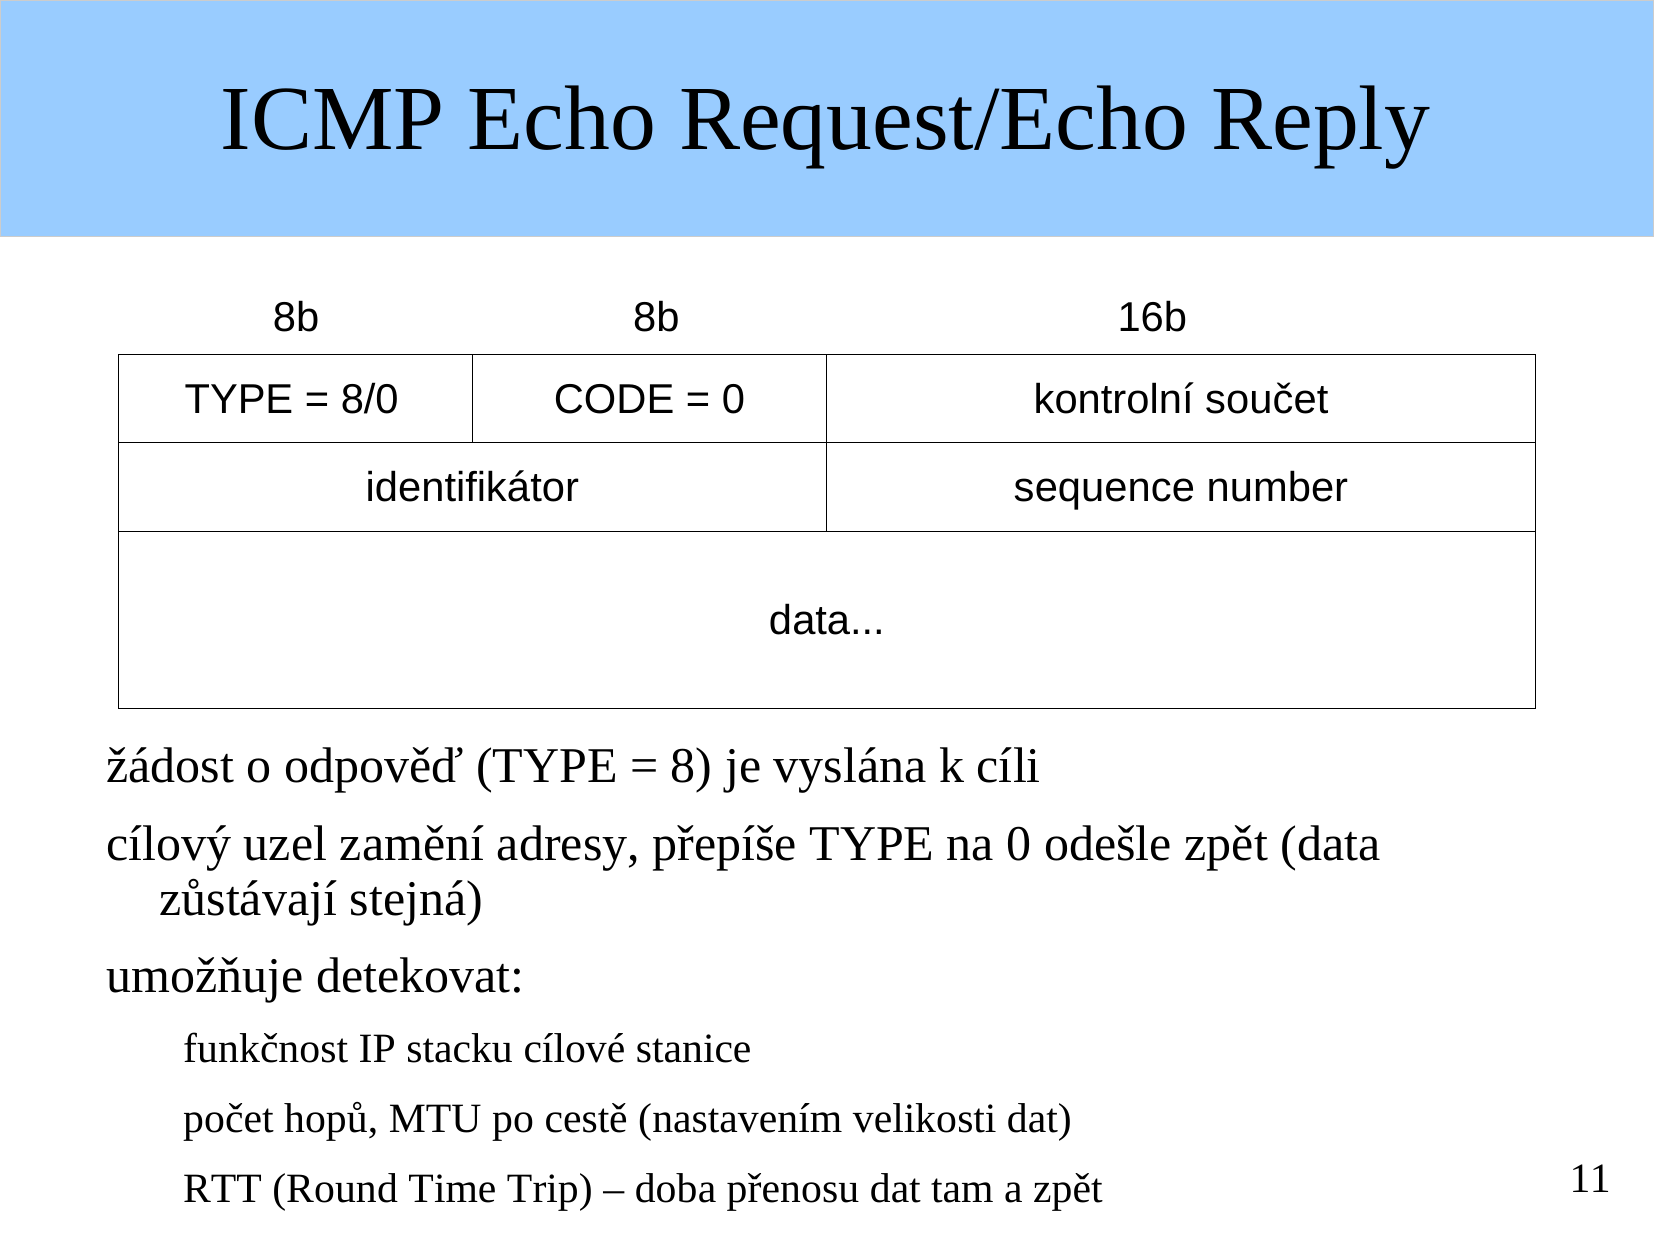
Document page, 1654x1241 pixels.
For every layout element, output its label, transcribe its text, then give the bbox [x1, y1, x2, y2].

text_box 16b [1110, 293, 1195, 346]
text_box TYPE = 8/0 [118, 354, 472, 442]
text_box sequence number [826, 442, 1536, 532]
text_box data... [118, 531, 1536, 709]
text_box CODE = 0 [472, 354, 826, 442]
text_box identifikátor [118, 442, 826, 531]
text_box 8b [254, 293, 338, 346]
text_box 8b [614, 293, 699, 346]
list žádost o odpověď (TYPE = 8) je vyslána k cíli cílový uzel zamění adresy, přepíše TYPE na 0 odešle zpět (data zůstávají stejná) umožňuje detekovat: funkčnost IP stacku cílové stanice počet hopů, MTU po cestě (nastavením velikosti dat) RTT (Round Time Trip) – doba přenosu dat tam a zpět [88, 738, 1565, 1212]
title ICMP Echo Request/Echo Reply [0, 0, 1654, 237]
text_box kontrolní součet [826, 354, 1536, 442]
